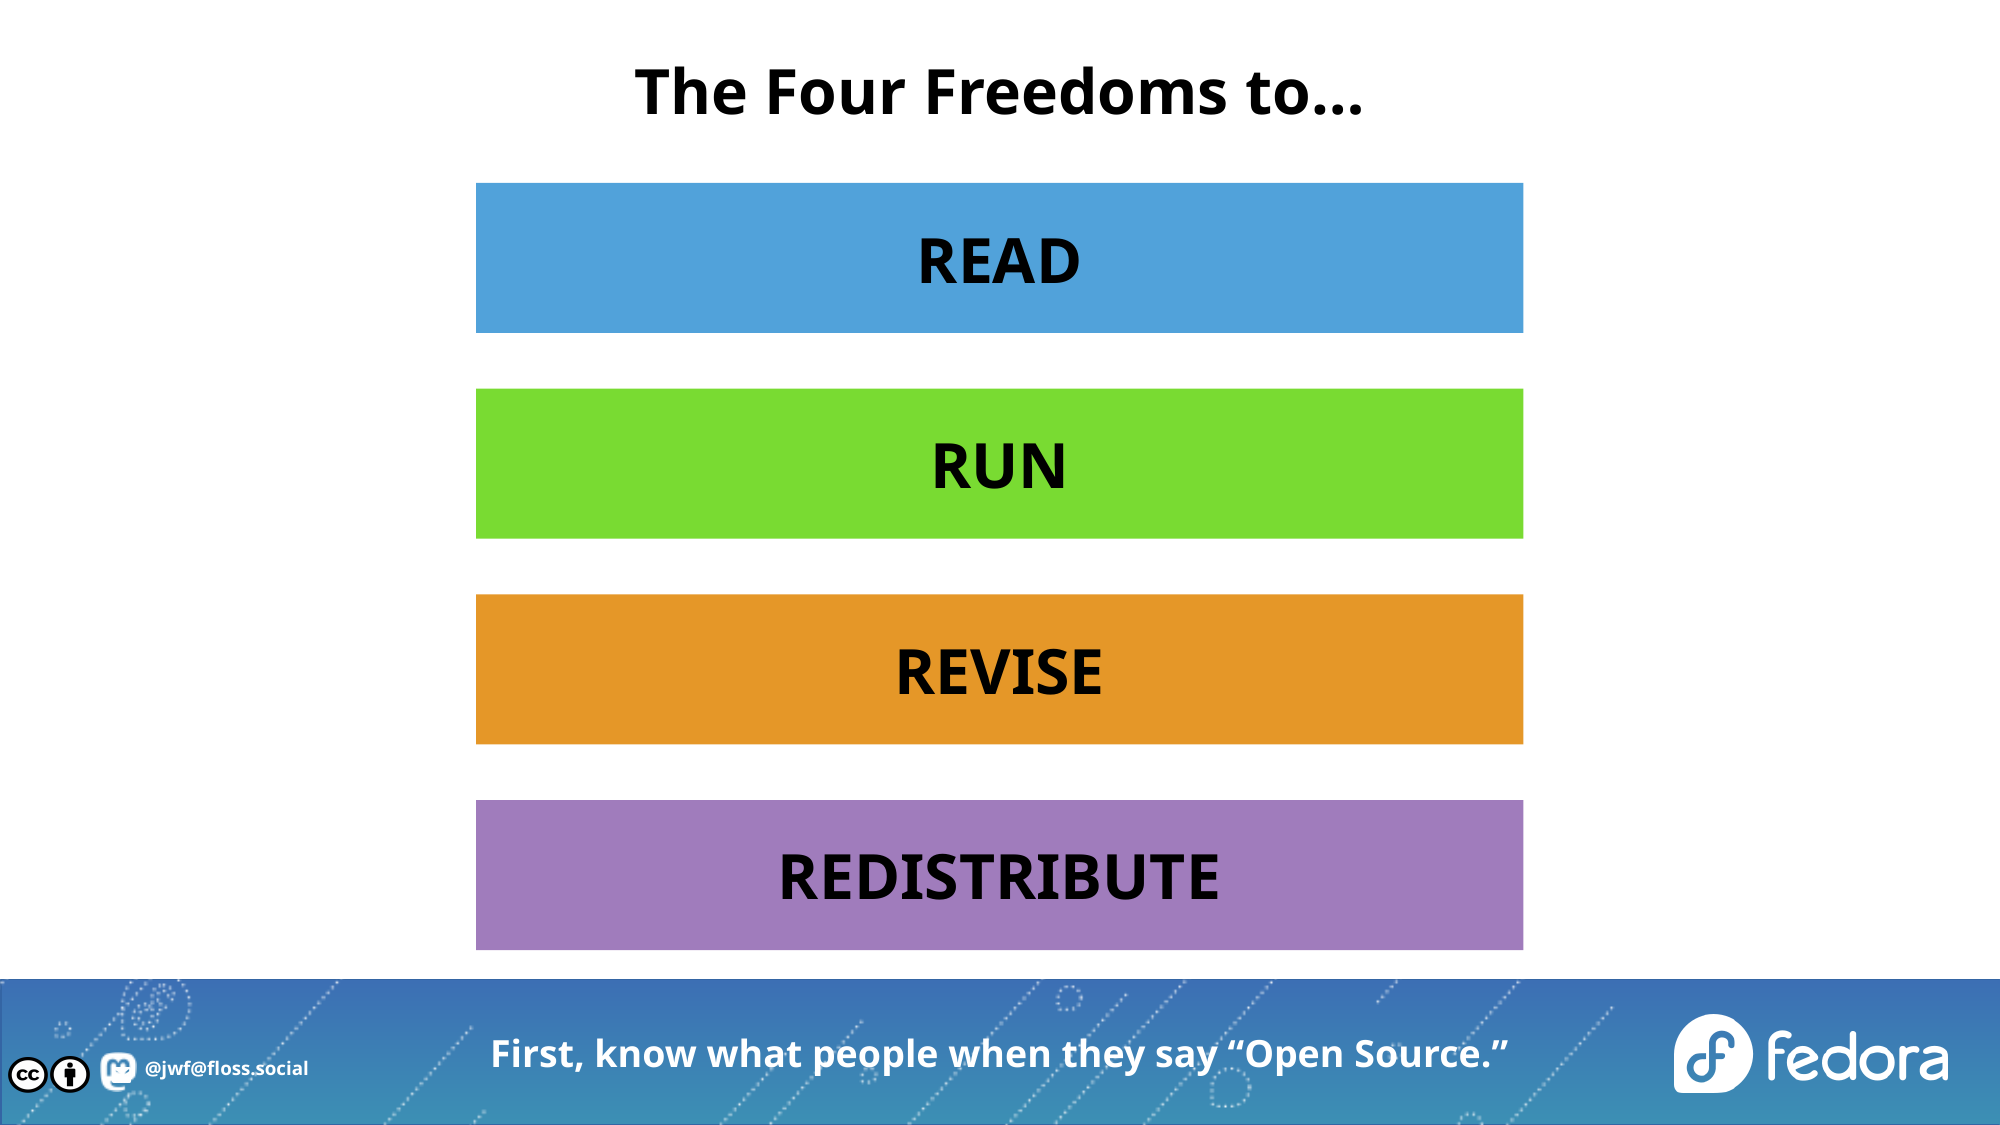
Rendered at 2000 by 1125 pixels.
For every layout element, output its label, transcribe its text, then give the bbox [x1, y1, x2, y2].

picture [1674, 1014, 1948, 1093]
text_box REVISE [825, 617, 1174, 718]
text_box [476, 182, 1524, 333]
text_box [476, 594, 1524, 745]
list @jwf@floss.social [135, 1047, 319, 1084]
text_box [476, 800, 1524, 951]
text_box REDISTRIBUTE [661, 822, 1339, 926]
subtitle First, know what people when they say “Open Source.” [337, 1018, 1663, 1077]
text_box The Four Freedoms to… [485, 37, 1514, 168]
picture [0, 585, 1661, 1125]
text_box [476, 388, 1524, 539]
text_box RUN [825, 411, 1174, 516]
text_box READ [825, 205, 1174, 311]
